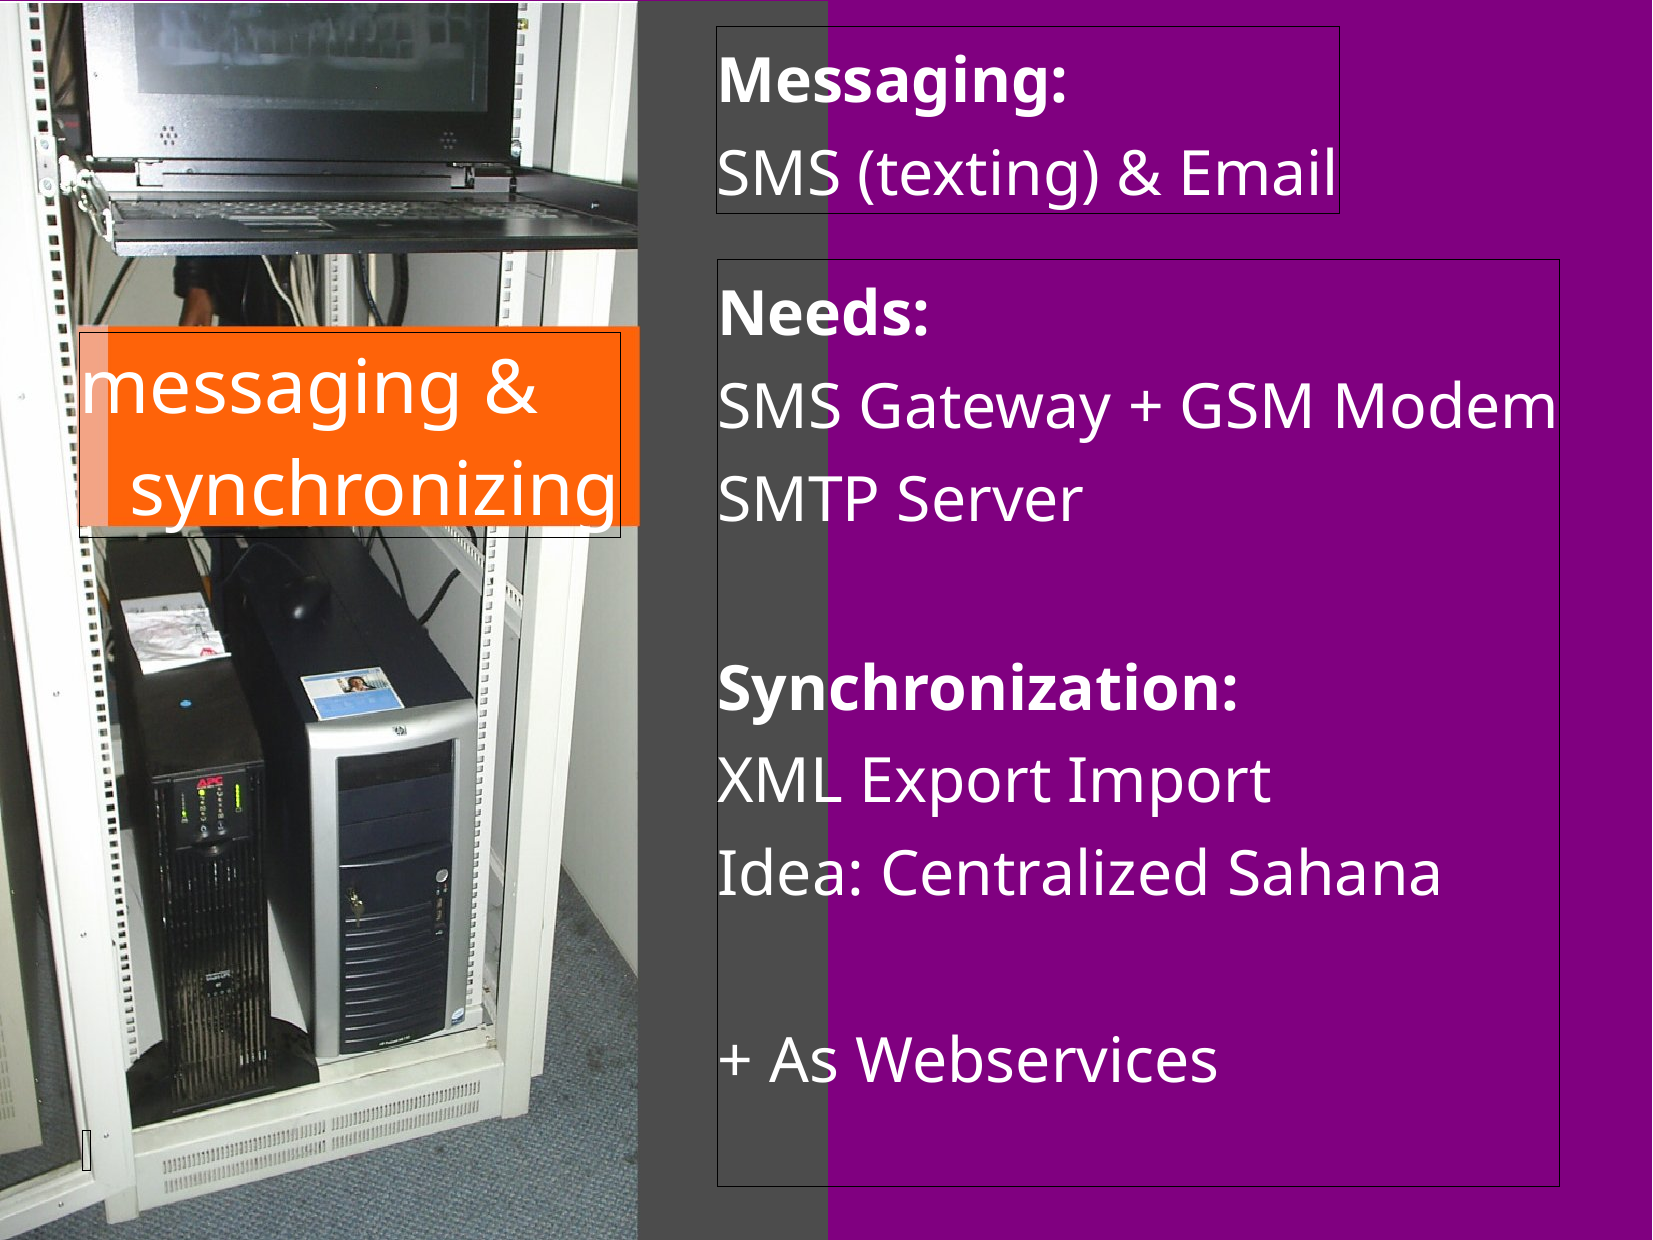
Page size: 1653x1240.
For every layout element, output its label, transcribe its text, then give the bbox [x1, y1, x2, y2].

text_box messaging & synchronizing [79, 332, 621, 538]
picture [0, 1, 828, 1240]
text_box Needs: SMS Gateway + GSM Modem SMTP Server Synchronization: XML Export Import Idea: Centralized Sahana + As Webservices [717, 259, 1560, 1187]
text_box Messaging: SMS (texting) & Email [716, 26, 1340, 214]
